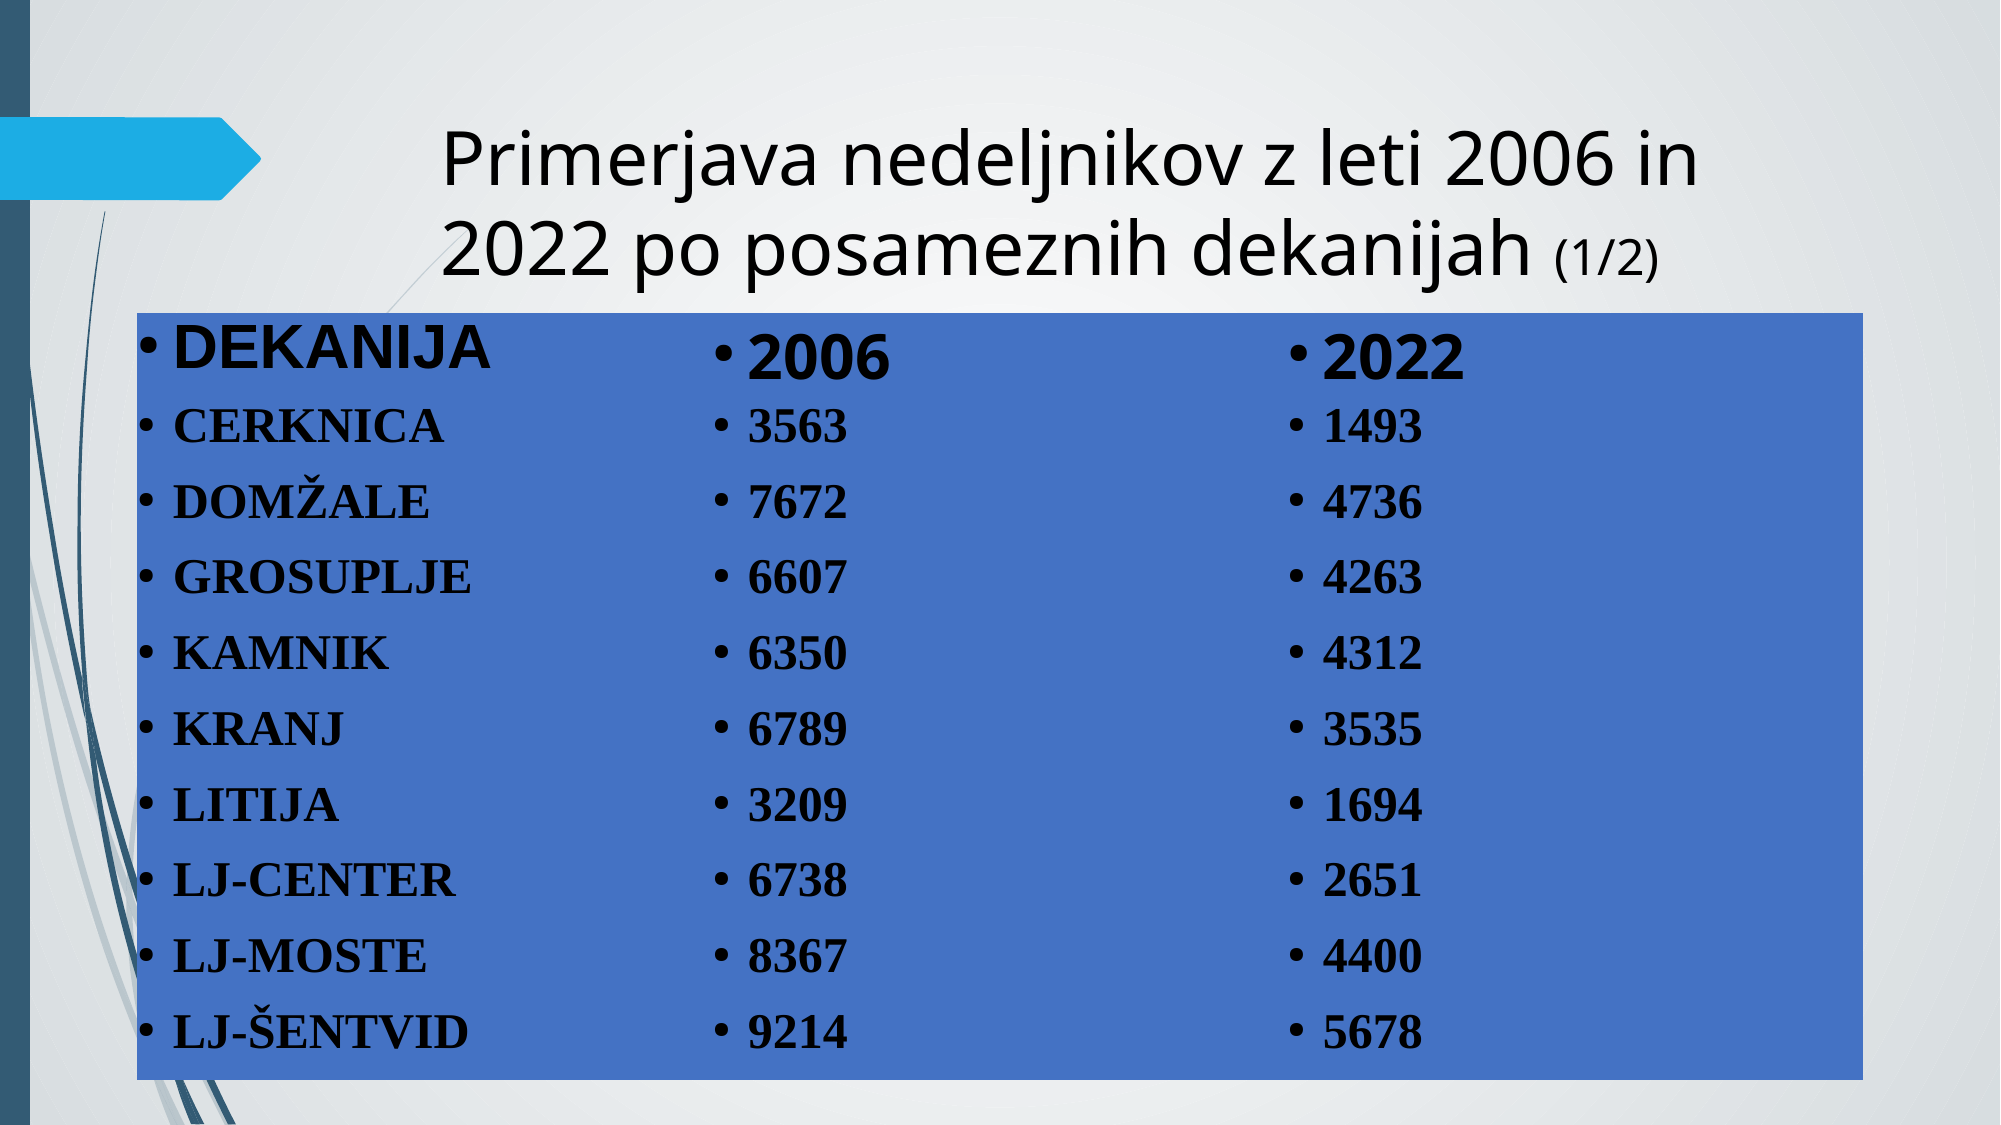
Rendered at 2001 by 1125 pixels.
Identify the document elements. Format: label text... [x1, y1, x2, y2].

table_cell 4263 [1288, 550, 1863, 625]
table_cell LJ-MOSTE [137, 928, 713, 1004]
table_cell KRANJ [137, 701, 713, 777]
table_cell 5678 [1288, 1004, 1863, 1080]
table_cell LJ-CENTER [137, 852, 713, 928]
table_header DEKANIJA [137, 313, 713, 398]
table_cell 3535 [1288, 701, 1863, 777]
table_cell 6607 [713, 550, 1288, 625]
table_cell 1694 [1288, 777, 1863, 852]
table_cell DOMŽALE [137, 474, 713, 550]
table_cell LJ-ŠENTVID [137, 1004, 713, 1080]
table_cell 4400 [1288, 928, 1863, 1004]
table_cell GROSUPLJE [137, 550, 713, 625]
table_cell 6789 [713, 701, 1288, 777]
table_cell 3209 [713, 777, 1288, 852]
table_cell 1493 [1288, 398, 1863, 474]
title Primerjava nedeljnikov z leti 2006 in 2022 po posameznih dekanijah (1/2) [425, 102, 1888, 313]
table_header 2022 [1288, 313, 1863, 398]
table_cell 7672 [713, 474, 1288, 550]
table_cell CERKNICA [137, 398, 713, 474]
table_cell 6350 [713, 625, 1288, 701]
table_cell 2651 [1288, 852, 1863, 928]
table_cell 4312 [1288, 625, 1863, 701]
table_cell KAMNIK [137, 625, 713, 701]
table_cell 9214 [713, 1004, 1288, 1080]
table_header 2006 [713, 313, 1288, 398]
table_cell 4736 [1288, 474, 1863, 550]
table_cell 8367 [713, 928, 1288, 1004]
table_cell 3563 [713, 398, 1288, 474]
table_cell LITIJA [137, 777, 713, 852]
table_cell 6738 [713, 852, 1288, 928]
